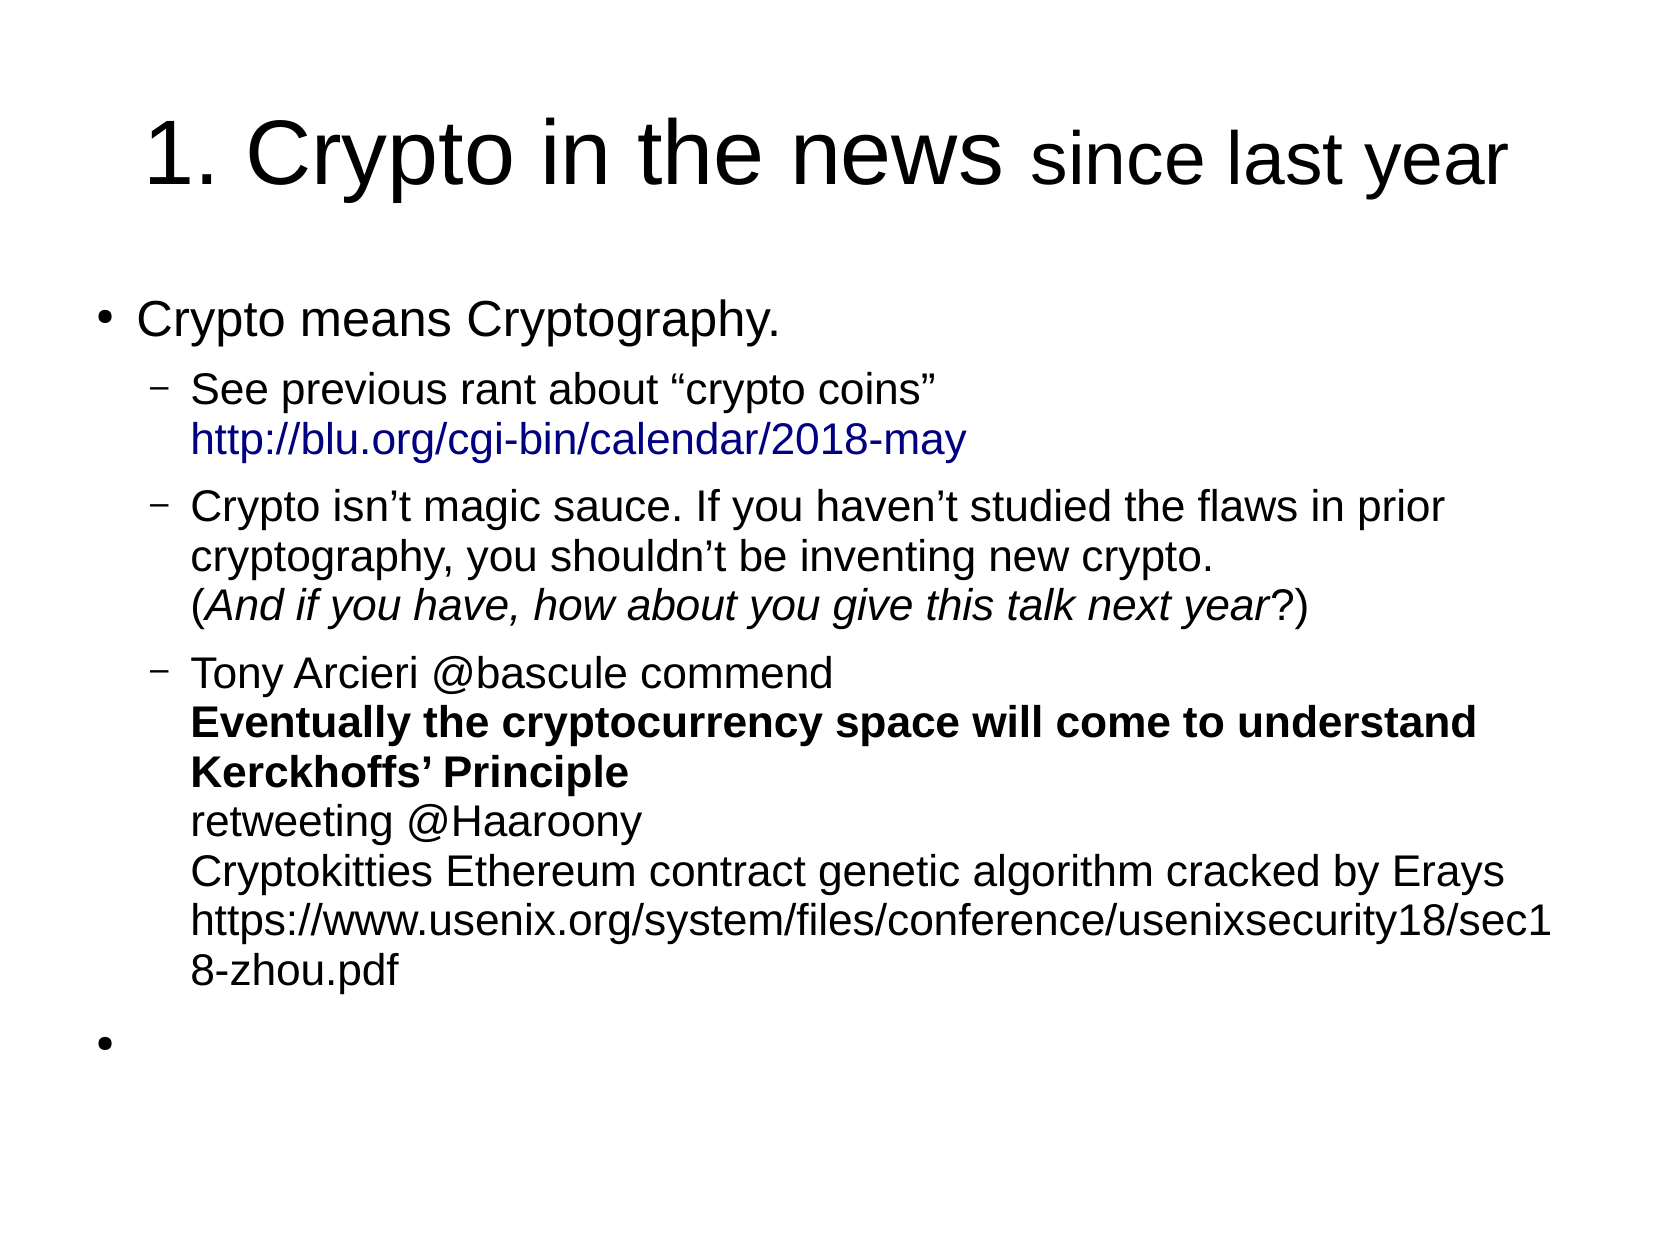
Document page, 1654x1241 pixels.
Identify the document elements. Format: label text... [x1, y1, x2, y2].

title 1. Crypto in the news since last year [82, 49, 1571, 257]
list Crypto means Cryptography. See previous rant about “crypto coins” http://blu.org/cgi-bin/calendar/2018-may Crypto isn’t magic sauce. If you haven’t studied the flaws in prior cryptography, you shouldn’t be inventing new crypto. (And if you have, how about you give this talk next year?) Tony Arcieri @bascule commend Eventually the cryptocurrency space will come to understand Kerckhoffs’ Principle retweeting @Haaroony Cryptokitties Ethereum contract genetic algorithm cracked by Erays https://www.usenix.org/system/files/conference/usenixsecurity18/sec18-zhou.pdf [82, 290, 1571, 1010]
